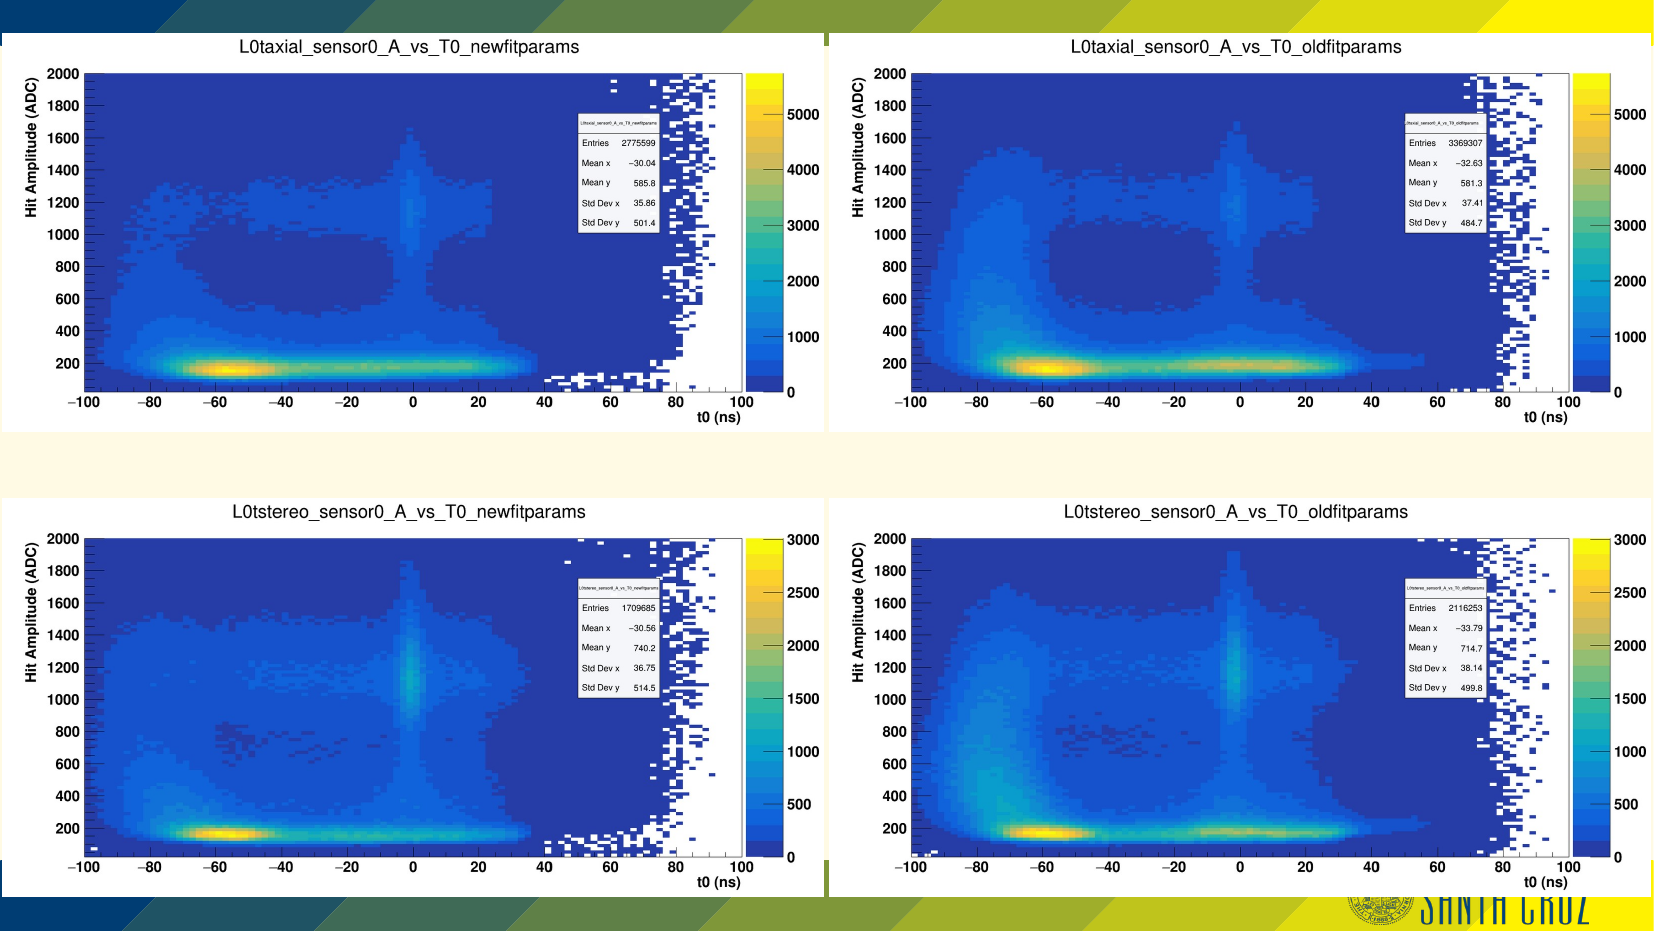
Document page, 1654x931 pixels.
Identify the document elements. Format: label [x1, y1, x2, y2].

picture [829, 33, 1651, 432]
picture [829, 498, 1651, 925]
picture [2, 33, 824, 432]
picture [2, 498, 824, 897]
